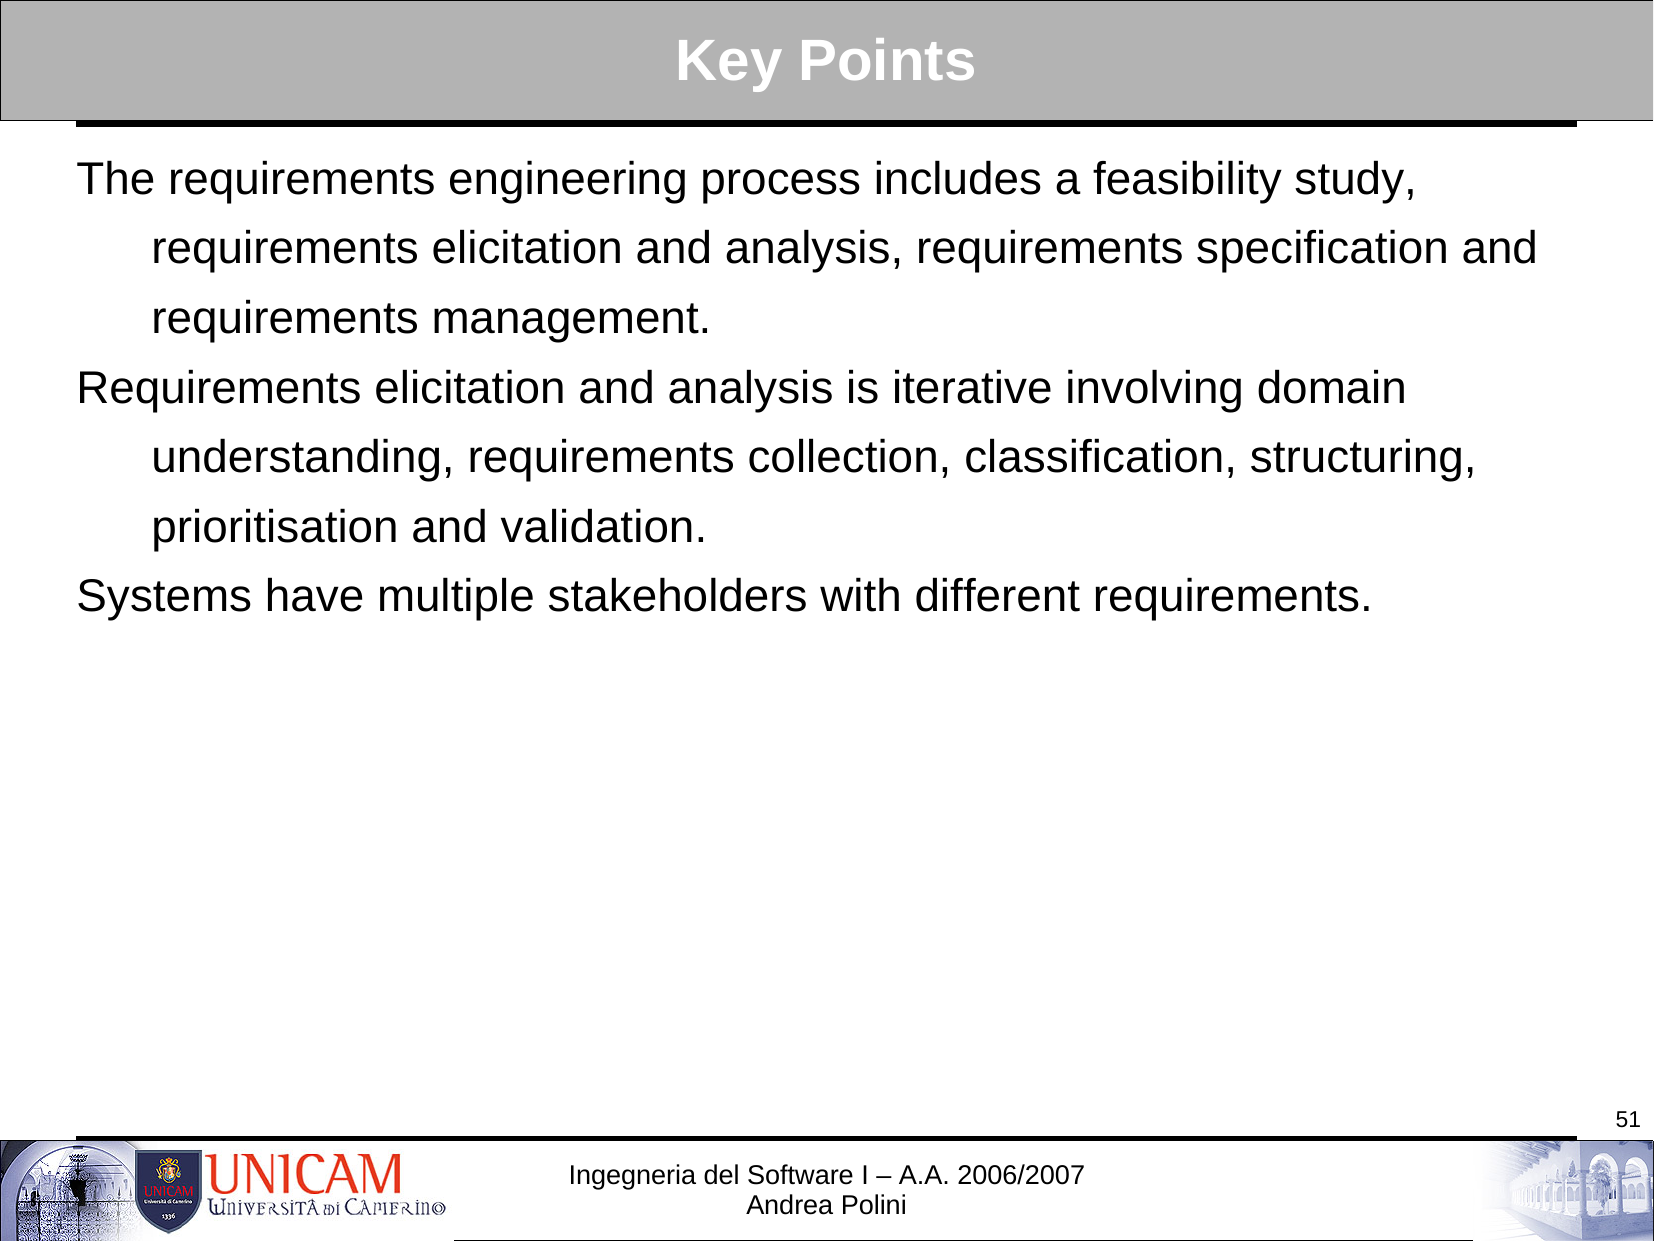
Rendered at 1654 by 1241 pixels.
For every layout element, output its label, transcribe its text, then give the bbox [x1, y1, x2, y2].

list The requirements engineering process includes a feasibility study, requirements elicitation and analysis, requirements specification and requirements management. Requirements elicitation and analysis is iterative involving domain understanding, requirements collection, classification, structuring, prioritisation and validation. Systems have multiple stakeholders with different requirements. [76, 152, 1577, 757]
picture [0, 1141, 454, 1241]
picture [1473, 1141, 1654, 1241]
title Key Points [0, 0, 1653, 121]
